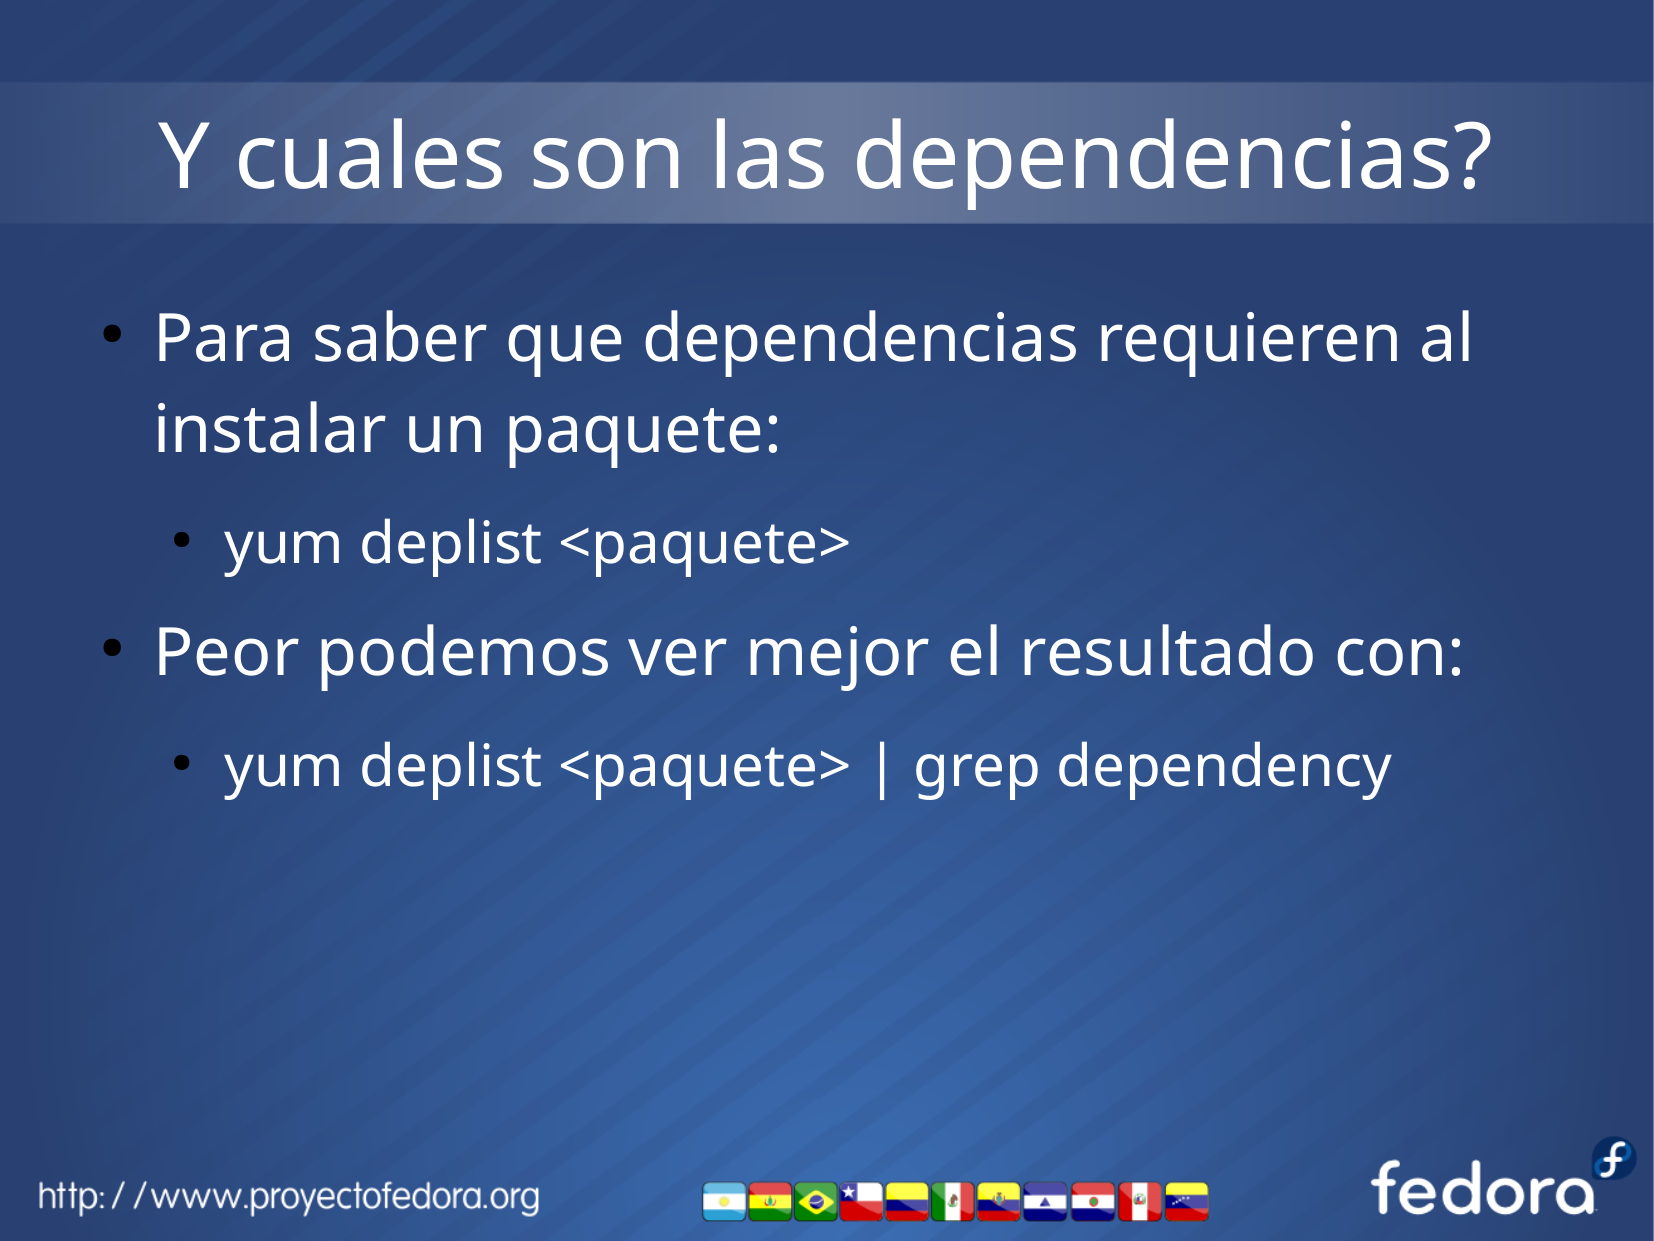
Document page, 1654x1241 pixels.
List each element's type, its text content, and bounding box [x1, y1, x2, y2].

picture [0, 0, 1654, 1241]
title Y cuales son las dependencias? [82, 56, 1571, 250]
list Para saber que dependencias requieren al instalar un paquete: yum deplist <paquete> Peor podemos ver mejor el resultado con: yum deplist <paquete> | grep dependency [82, 290, 1571, 1094]
